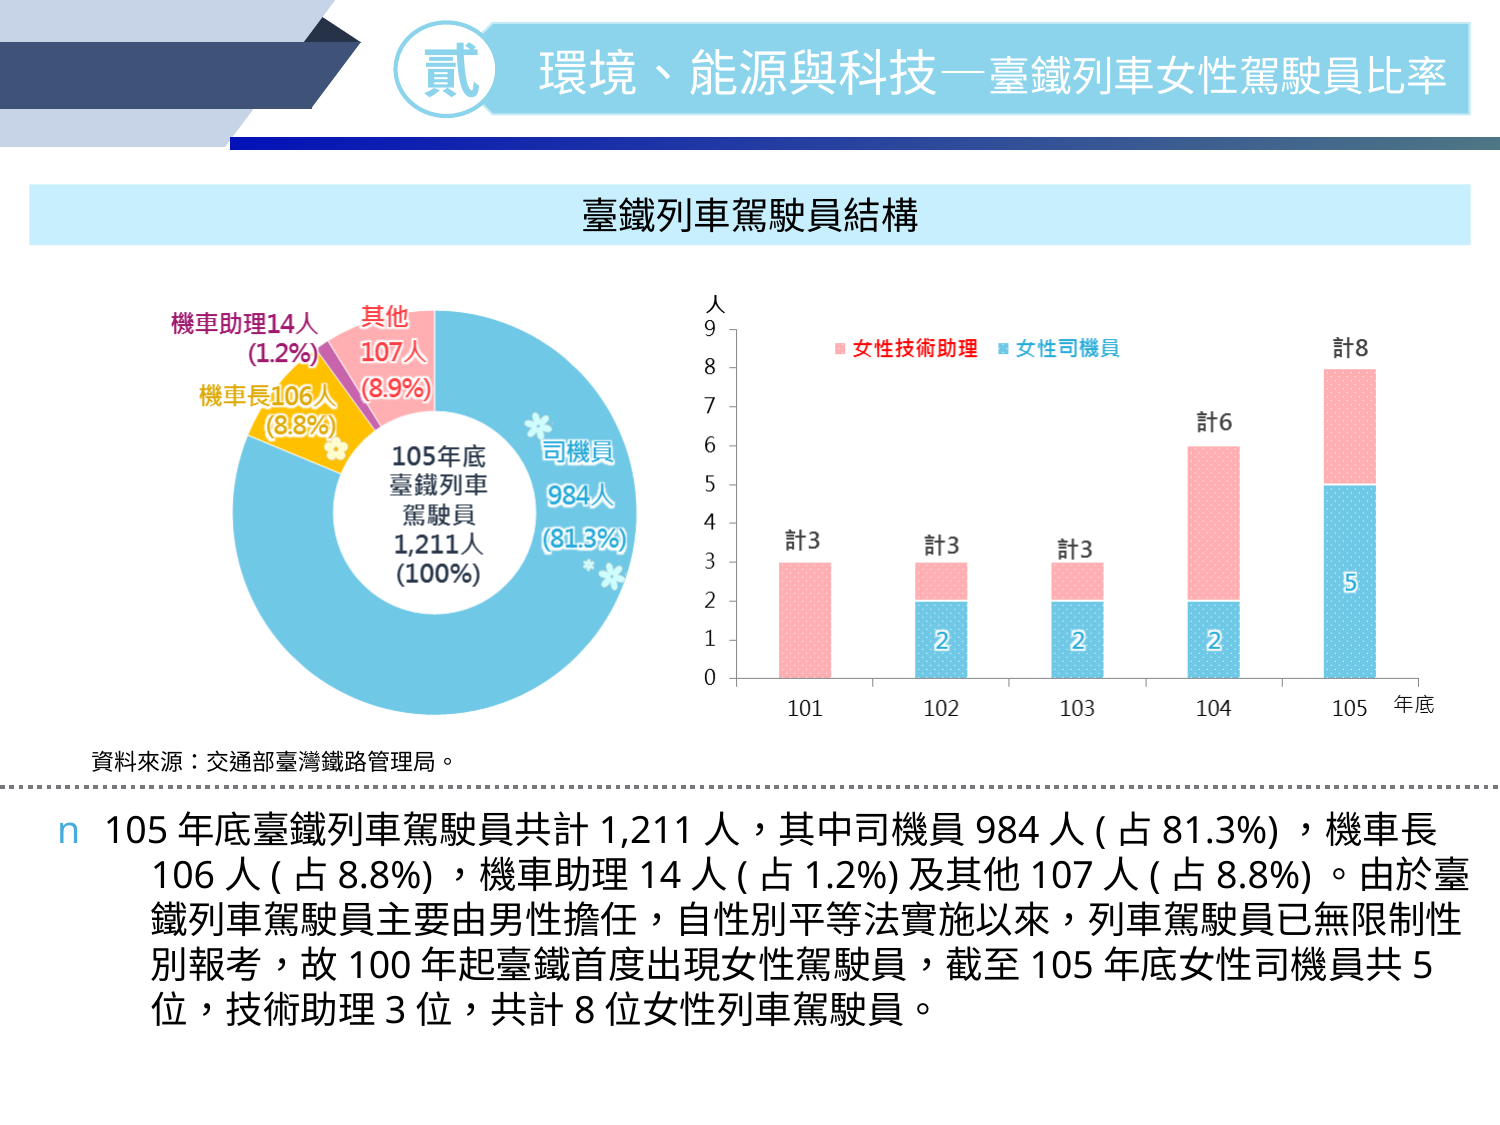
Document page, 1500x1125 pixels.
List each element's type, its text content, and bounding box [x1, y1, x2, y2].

text_box [395, 38, 408, 100]
text_box 105年底臺鐵列車駕駛員共計1,211人，其中司機員984人(占81.3%)，機車長106人(占8.8%)，機車助理14人(占1.2%)及其他107人(占8.8%)。由於臺鐵列車駕駛員主要由男性擔任，自性別平等法實施以來，列車駕駛員已無限制性別報考，故100年起臺鐵首度出現女性駕駛員，截至105年底女性司機員共5位，技術助理3位，共計8位女性列車駕駛員。 [41, 798, 1495, 1042]
picture [146, 287, 668, 738]
text_box [230, 137, 1500, 149]
text_box [486, 21, 1471, 116]
text_box 環境、能源與科技—臺鐵列車女性駕駛員比率 [497, 25, 1471, 118]
text_box [427, 22, 466, 26]
picture [690, 281, 1441, 733]
text_box 資料來源：交通部臺灣鐵路管理局。 [76, 739, 597, 783]
text_box 貳 [408, 26, 486, 113]
text_box 臺鐵列車駕駛員結構 [29, 184, 1471, 246]
